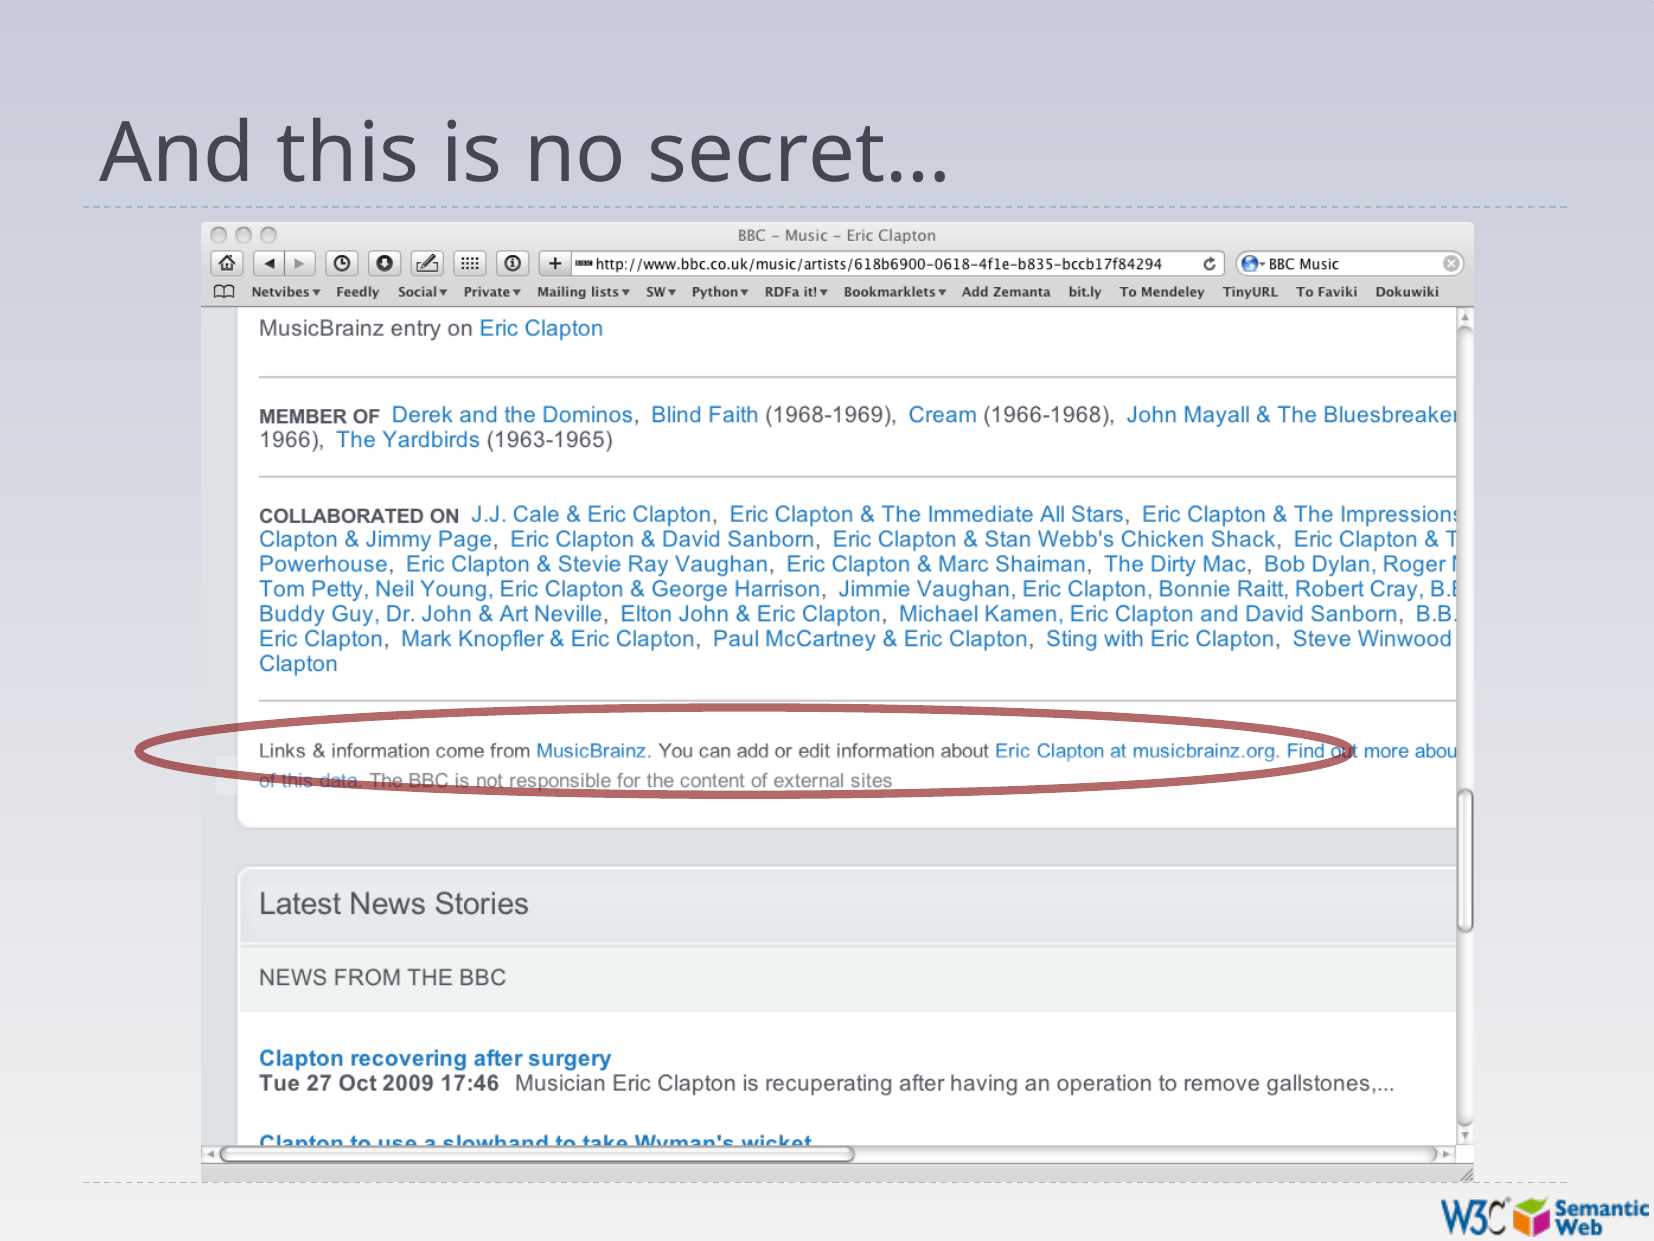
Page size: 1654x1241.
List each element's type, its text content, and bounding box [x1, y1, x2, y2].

text_box [216, 777, 464, 795]
picture [201, 712, 1344, 768]
text_box [216, 755, 1292, 790]
title And this is no secret… [82, 41, 1572, 207]
picture [201, 222, 1474, 1182]
text_box [1025, 775, 1292, 795]
picture [1441, 1195, 1649, 1237]
